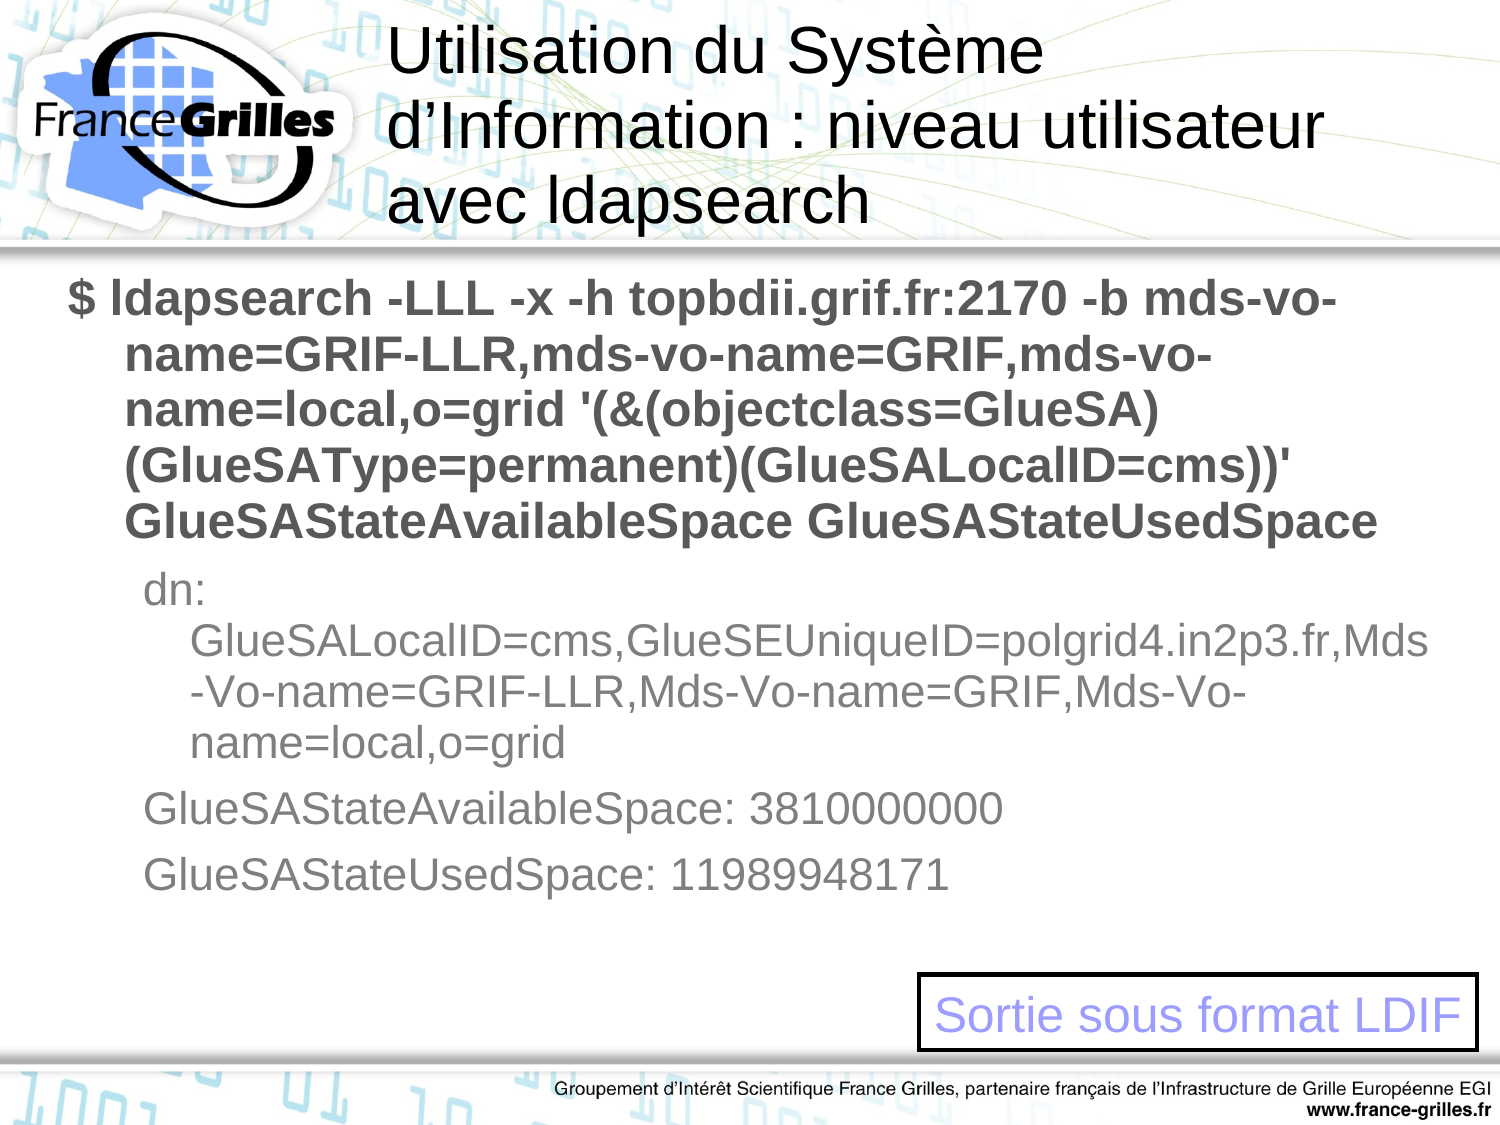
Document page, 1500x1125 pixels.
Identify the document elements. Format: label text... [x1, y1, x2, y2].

text_box Sortie sous format LDIF [918, 974, 1477, 1050]
list $ ldapsearch -LLL -x -h topbdii.grif.fr:2170 -b mds-vo-name=GRIF-LLR,mds-vo-name=GRIF,mds-vo-name=local,o=grid '(&(objectclass=GlueSA)(GlueSAType=permanent)(GlueSALocalID=cms))' GlueSAStateAvailableSpace GlueSAStateUsedSpace dn: GlueSALocalID=cms,GlueSEUniqueID=polgrid4.in2p3.fr,Mds-Vo-name=GRIF-LLR,Mds-Vo-name=GRIF,Mds-Vo-name=local,o=grid GlueSAStateAvailableSpace: 3810000000 GlueSAStateUsedSpace: 11989948171 [53, 262, 1459, 1024]
picture [0, 0, 1500, 1125]
title Utilisation du Système d’Information : niveau utilisateur avec ldapsearch [372, 0, 1459, 258]
